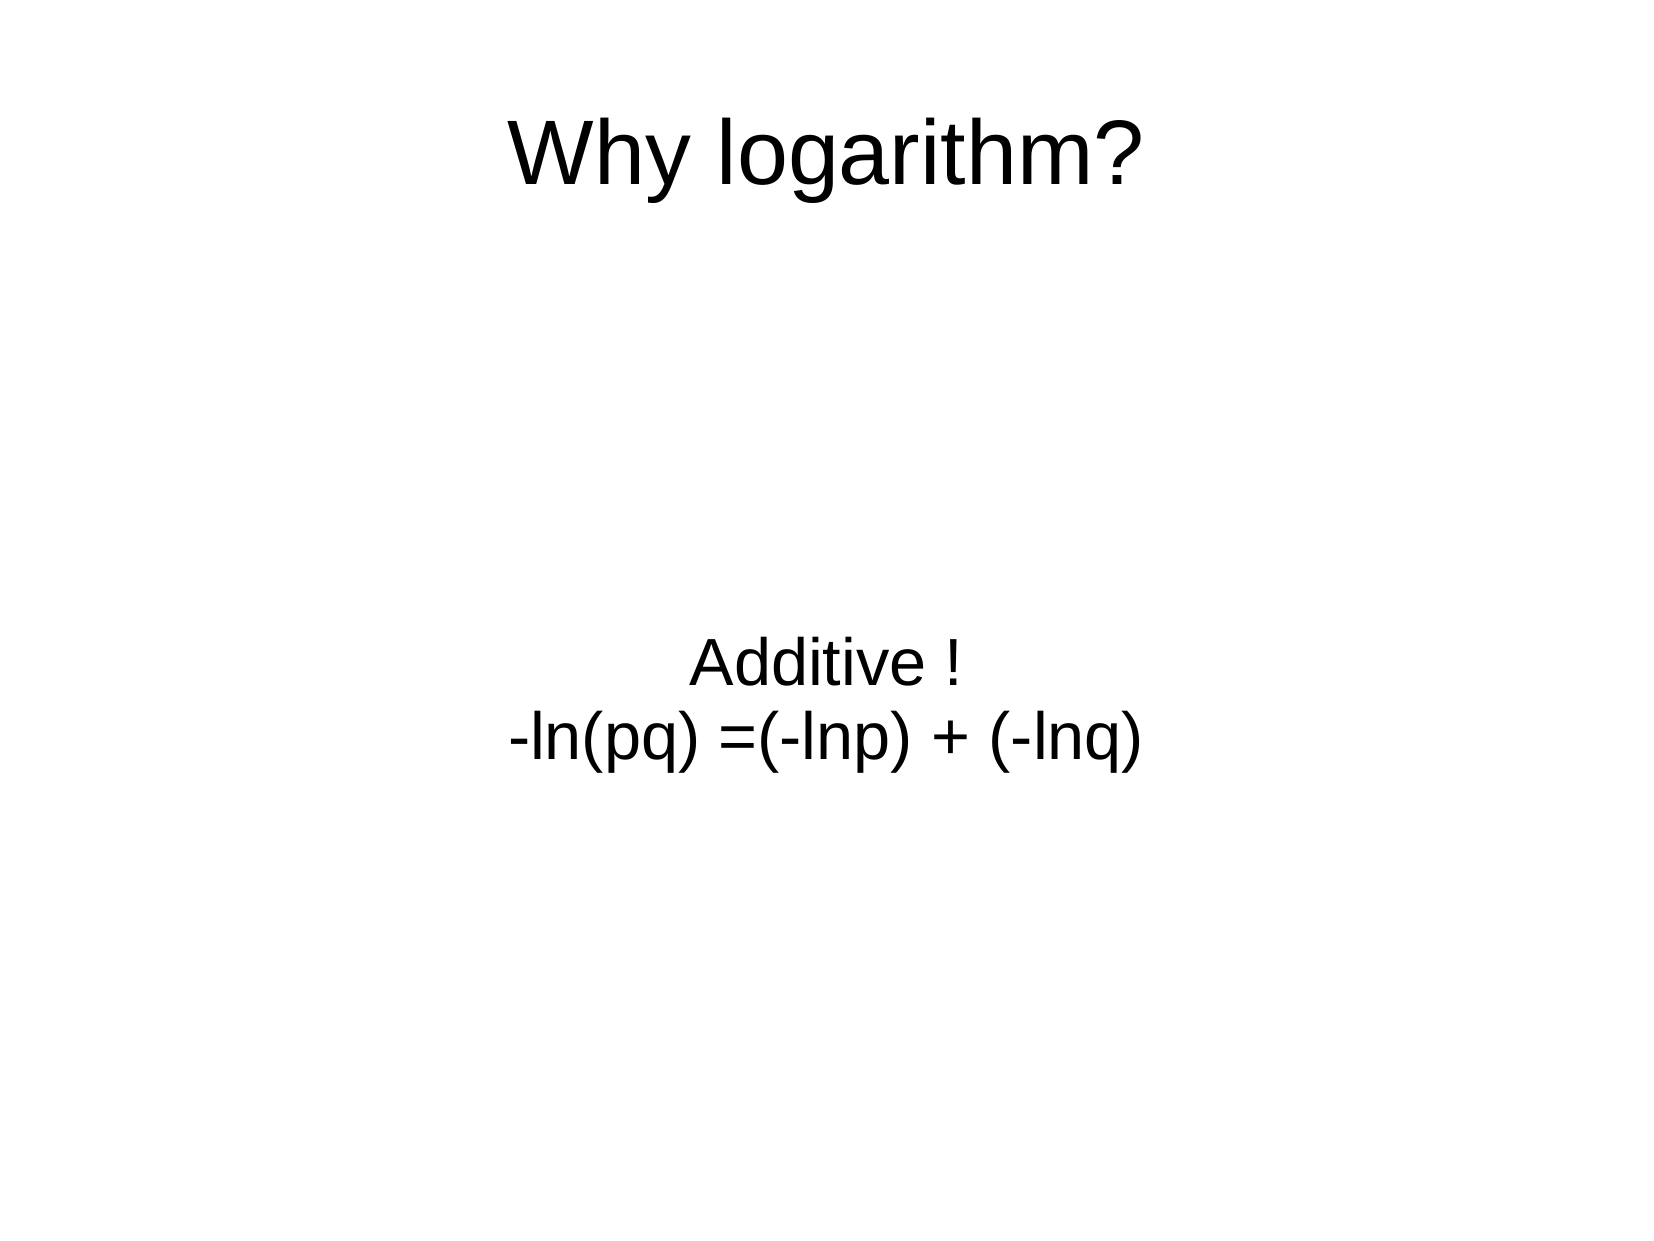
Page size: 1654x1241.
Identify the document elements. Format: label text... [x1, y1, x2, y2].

title Why logarithm? [82, 56, 1571, 250]
subtitle Additive ! -ln(pq) =(-lnp) + (-lnq) [82, 297, 1571, 1102]
